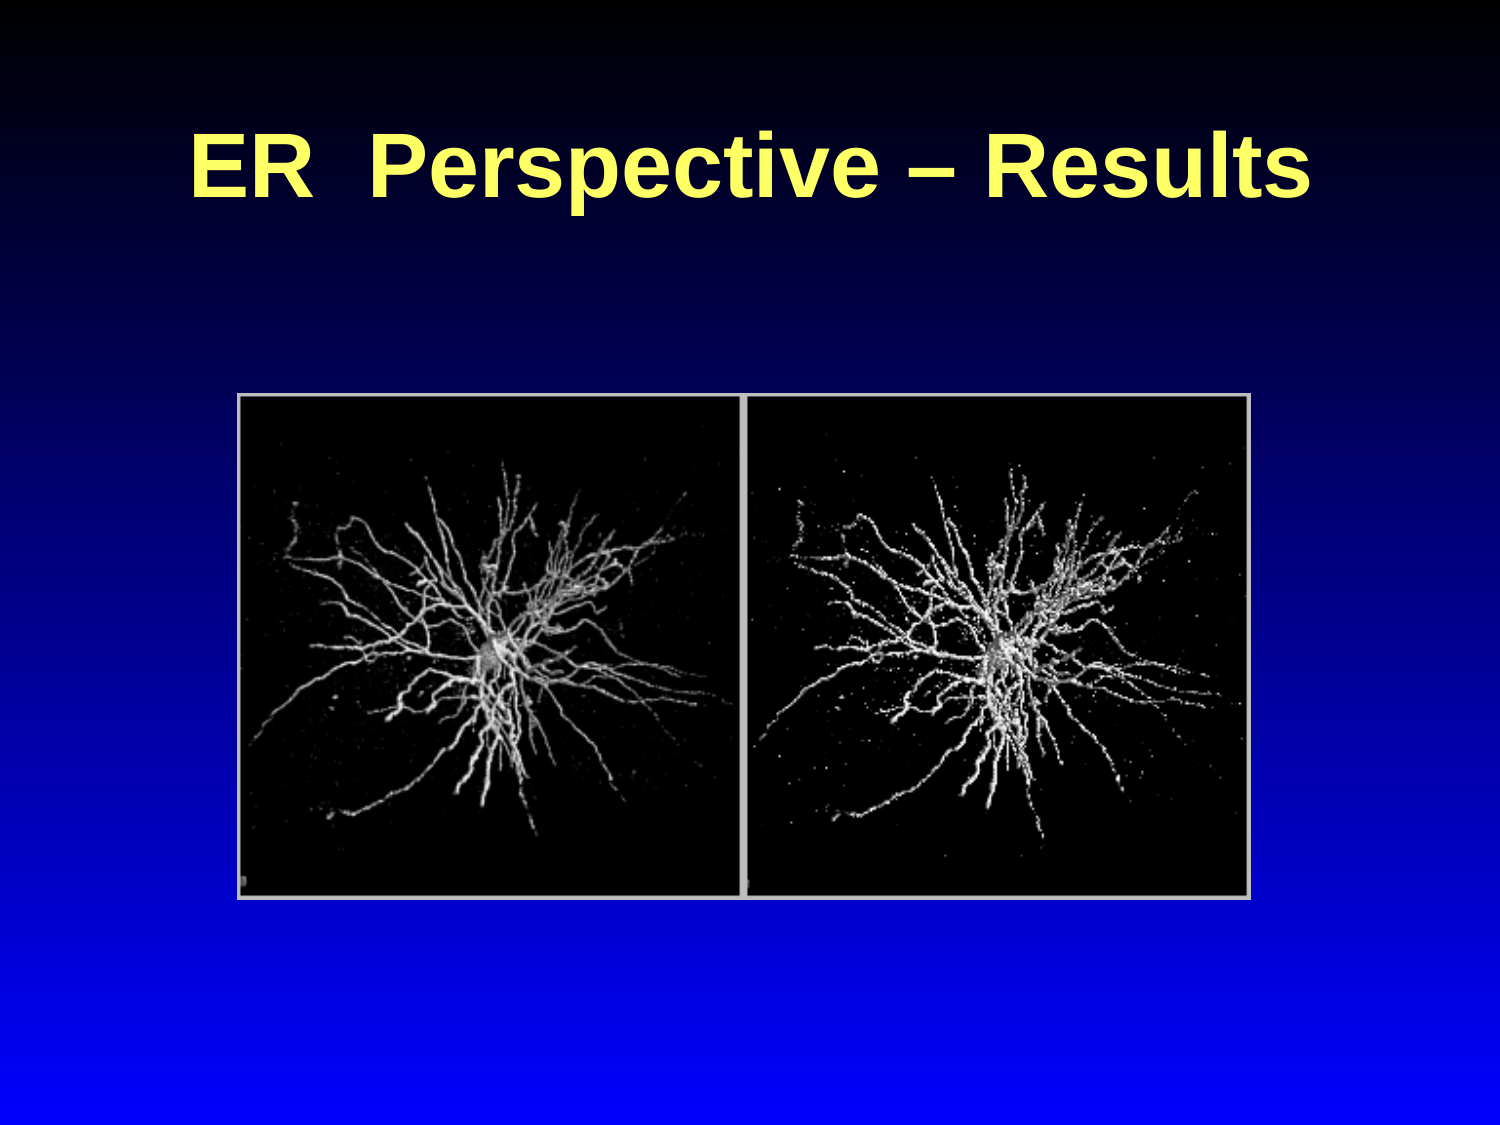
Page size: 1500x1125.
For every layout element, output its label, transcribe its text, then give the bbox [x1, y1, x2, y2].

picture [237, 393, 1251, 901]
title ER Perspective – Results [47, 37, 1457, 225]
